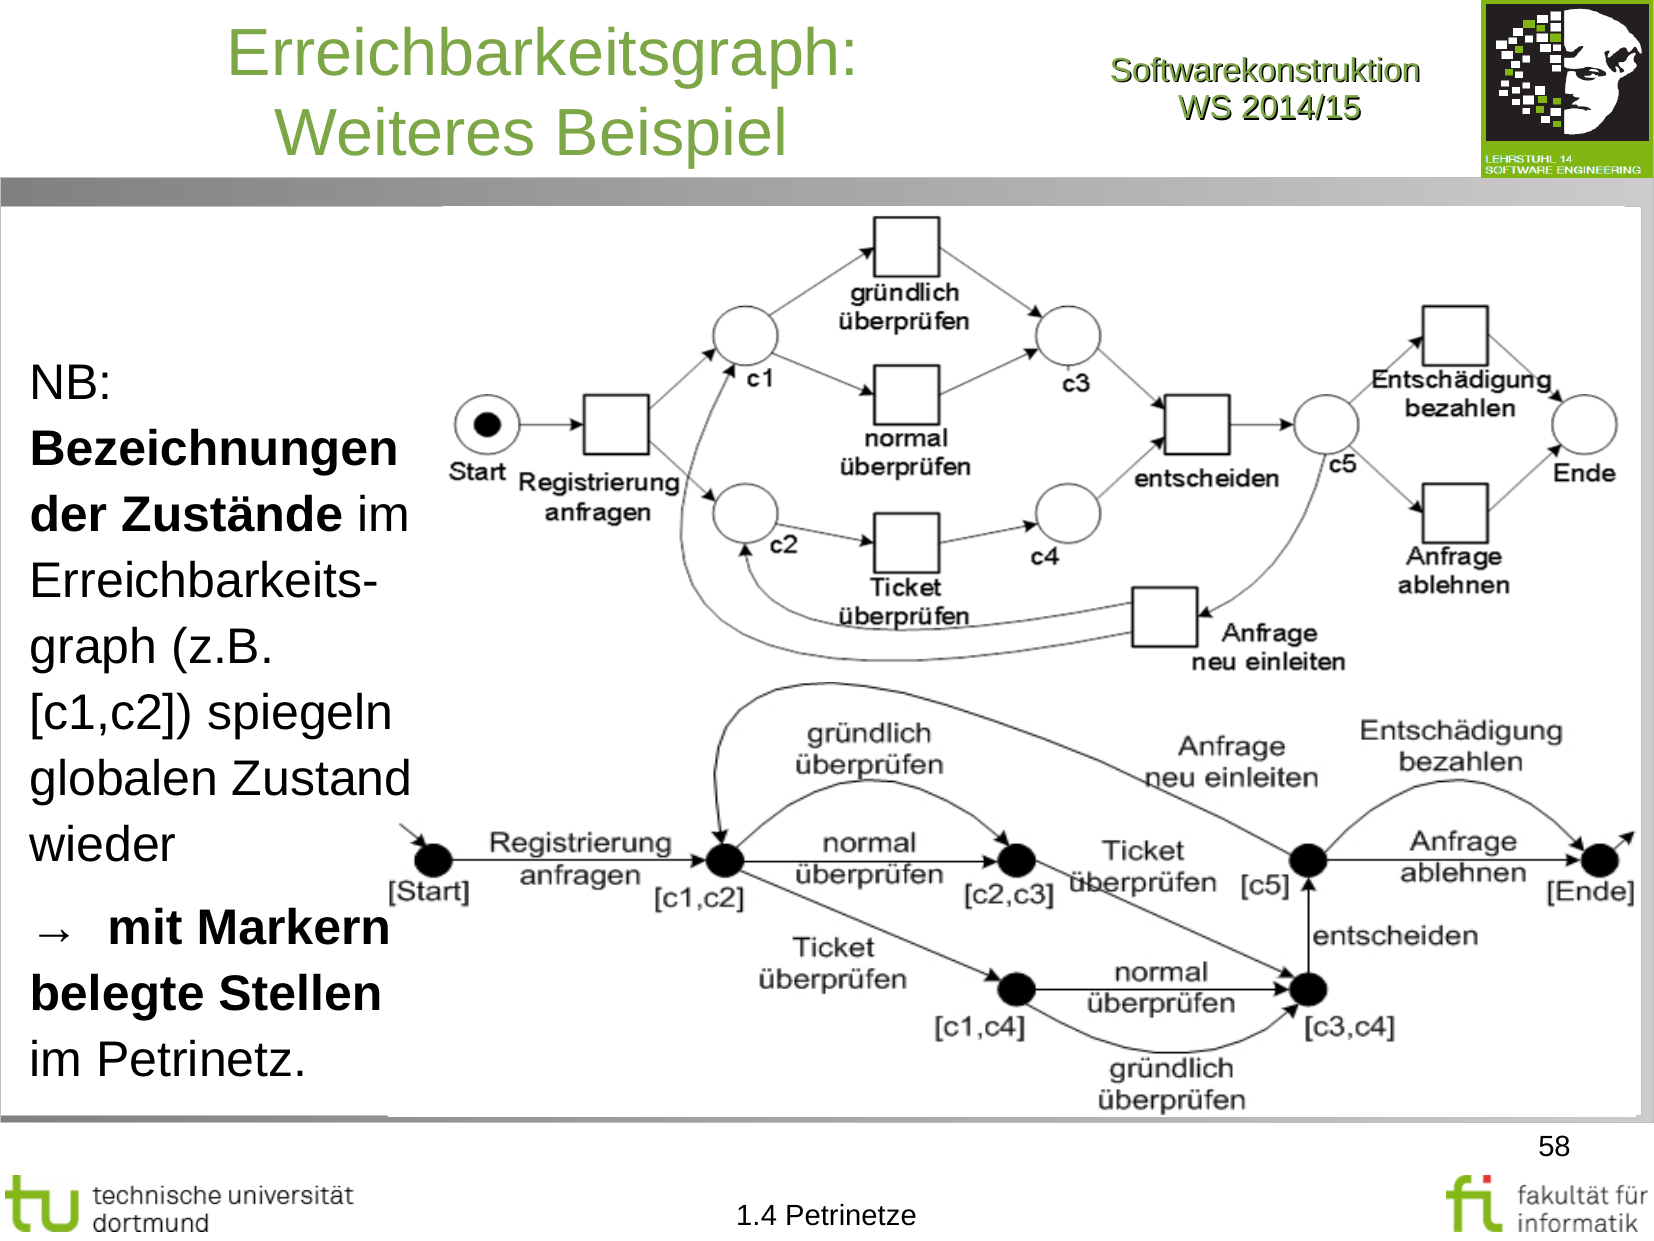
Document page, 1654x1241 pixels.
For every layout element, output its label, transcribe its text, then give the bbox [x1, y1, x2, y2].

picture [5, 1175, 354, 1232]
picture [1481, 0, 1654, 178]
picture [1446, 1175, 1648, 1232]
picture [442, 206, 1625, 680]
picture [388, 682, 1636, 1117]
title Erreichbarkeitsgraph: Weiteres Beispiel [0, 0, 1063, 178]
list NB: Bezeichnungen der Zustände im Erreichbarkeits- graph (z.B. [c1,c2]) spiegeln globalen Zustand wieder → mit Markern belegte Stellen im Petrinetz. [29, 343, 443, 1087]
